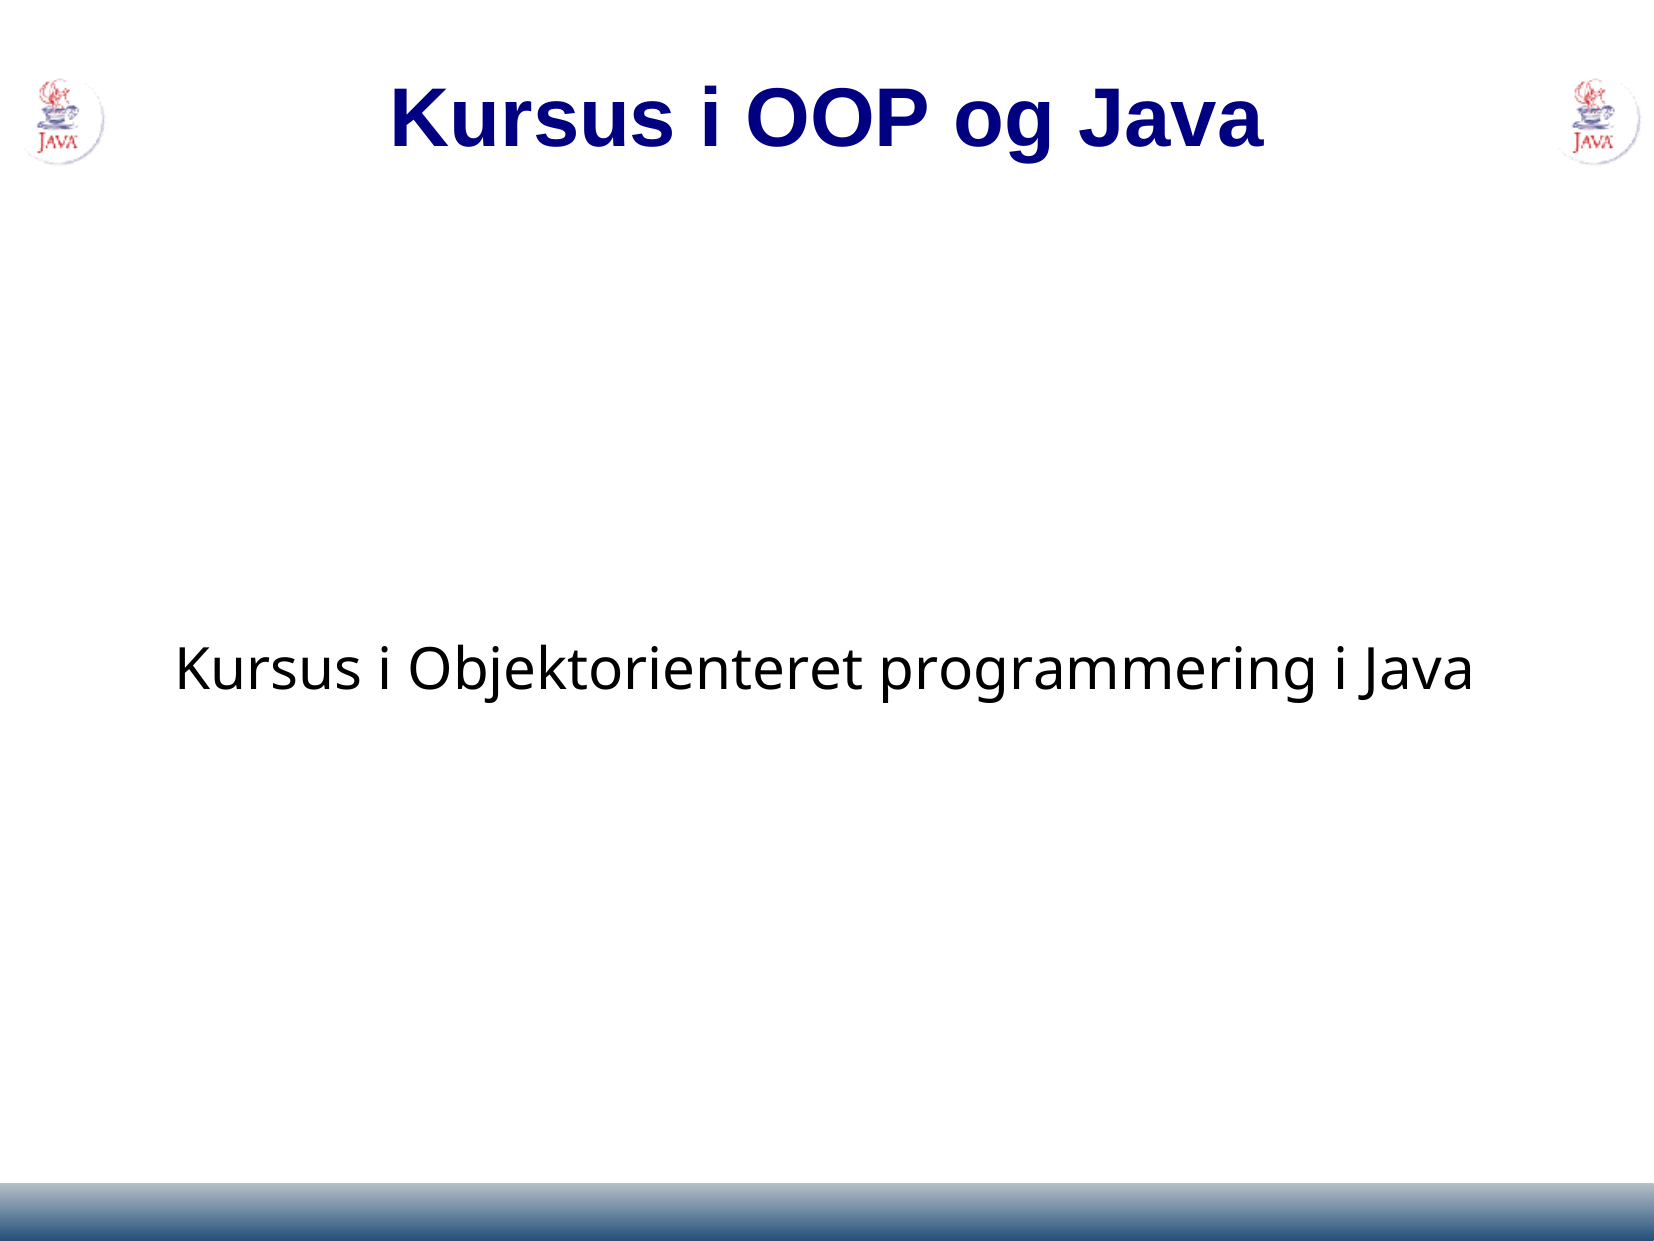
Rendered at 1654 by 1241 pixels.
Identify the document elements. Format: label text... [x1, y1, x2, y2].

picture [1549, 71, 1645, 169]
title Kursus i OOP og Java [105, 14, 1549, 222]
picture [10, 71, 105, 169]
subtitle Kursus i Objektorienteret programmering i Java [76, 230, 1573, 1183]
